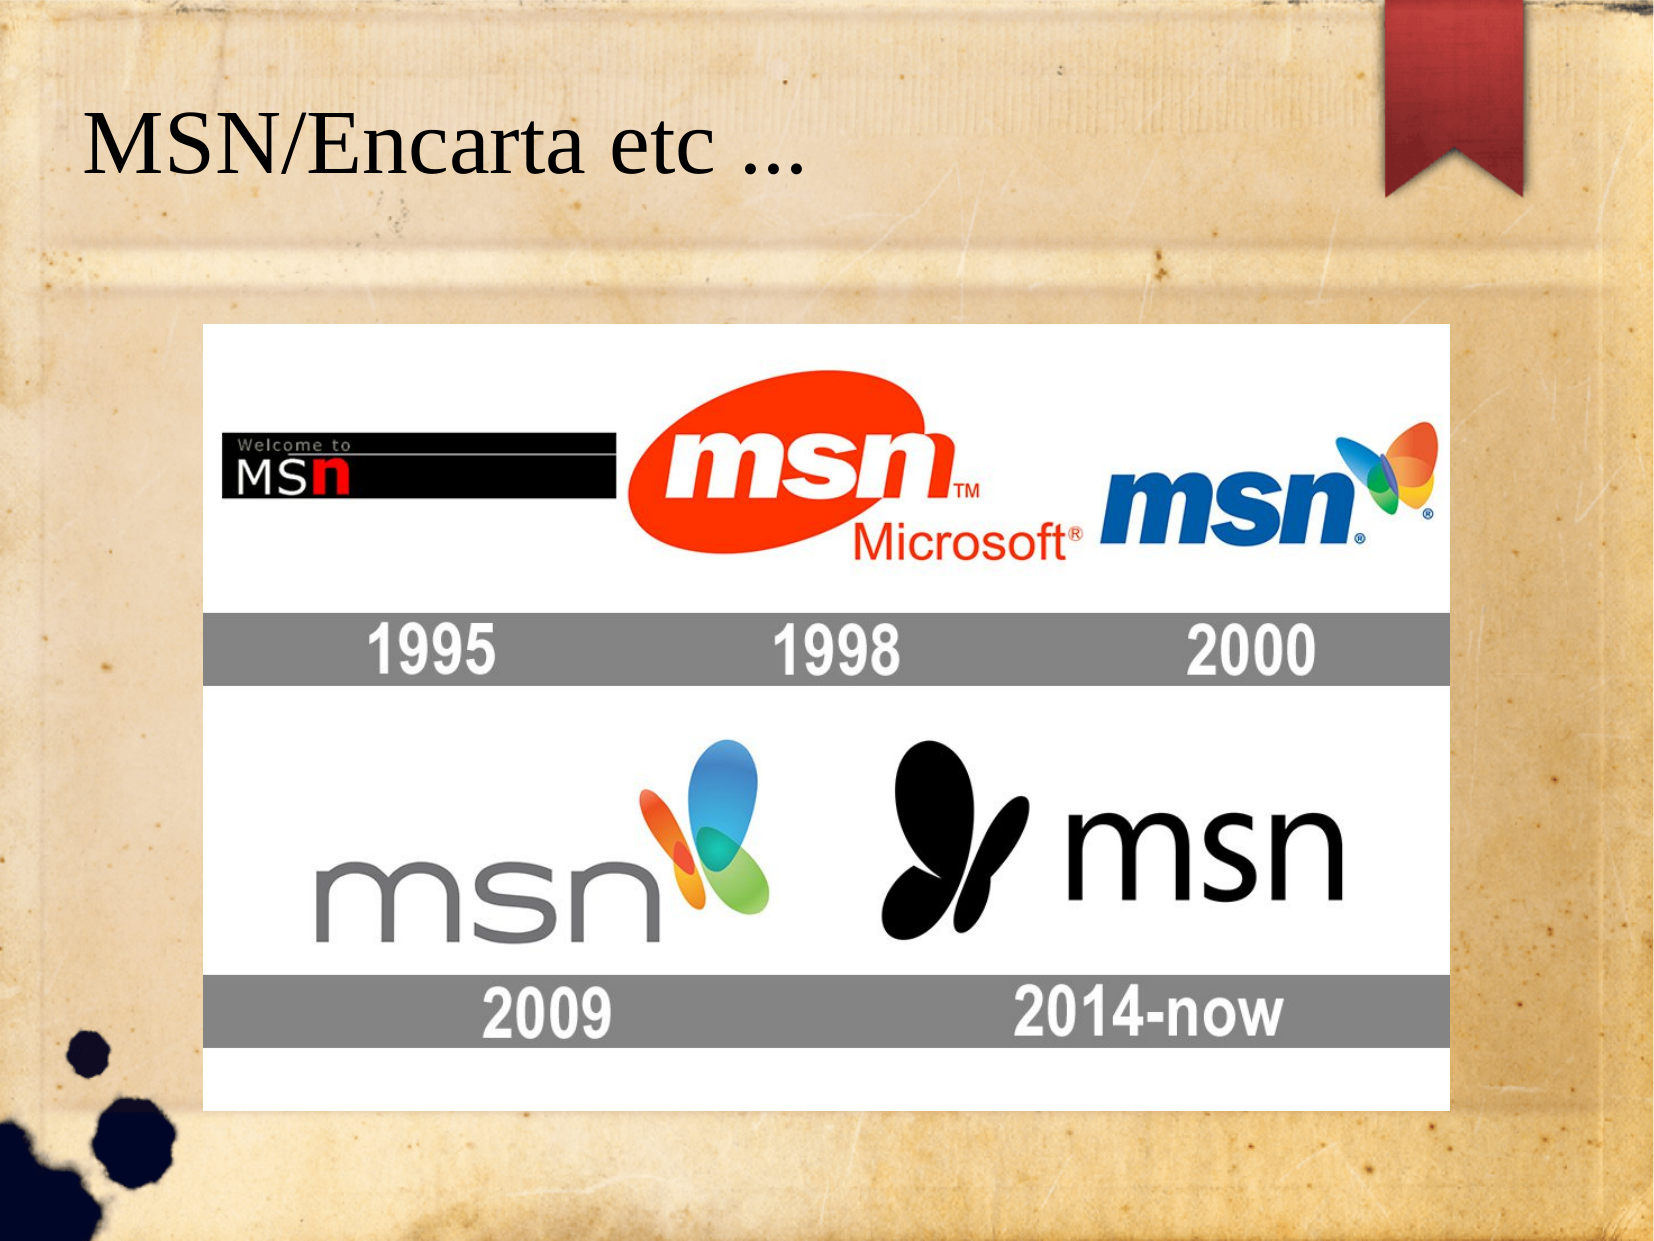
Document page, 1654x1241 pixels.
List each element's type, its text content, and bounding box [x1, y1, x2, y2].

title MSN/Encarta etc ... [82, 49, 1347, 237]
picture [0, 0, 1654, 1241]
